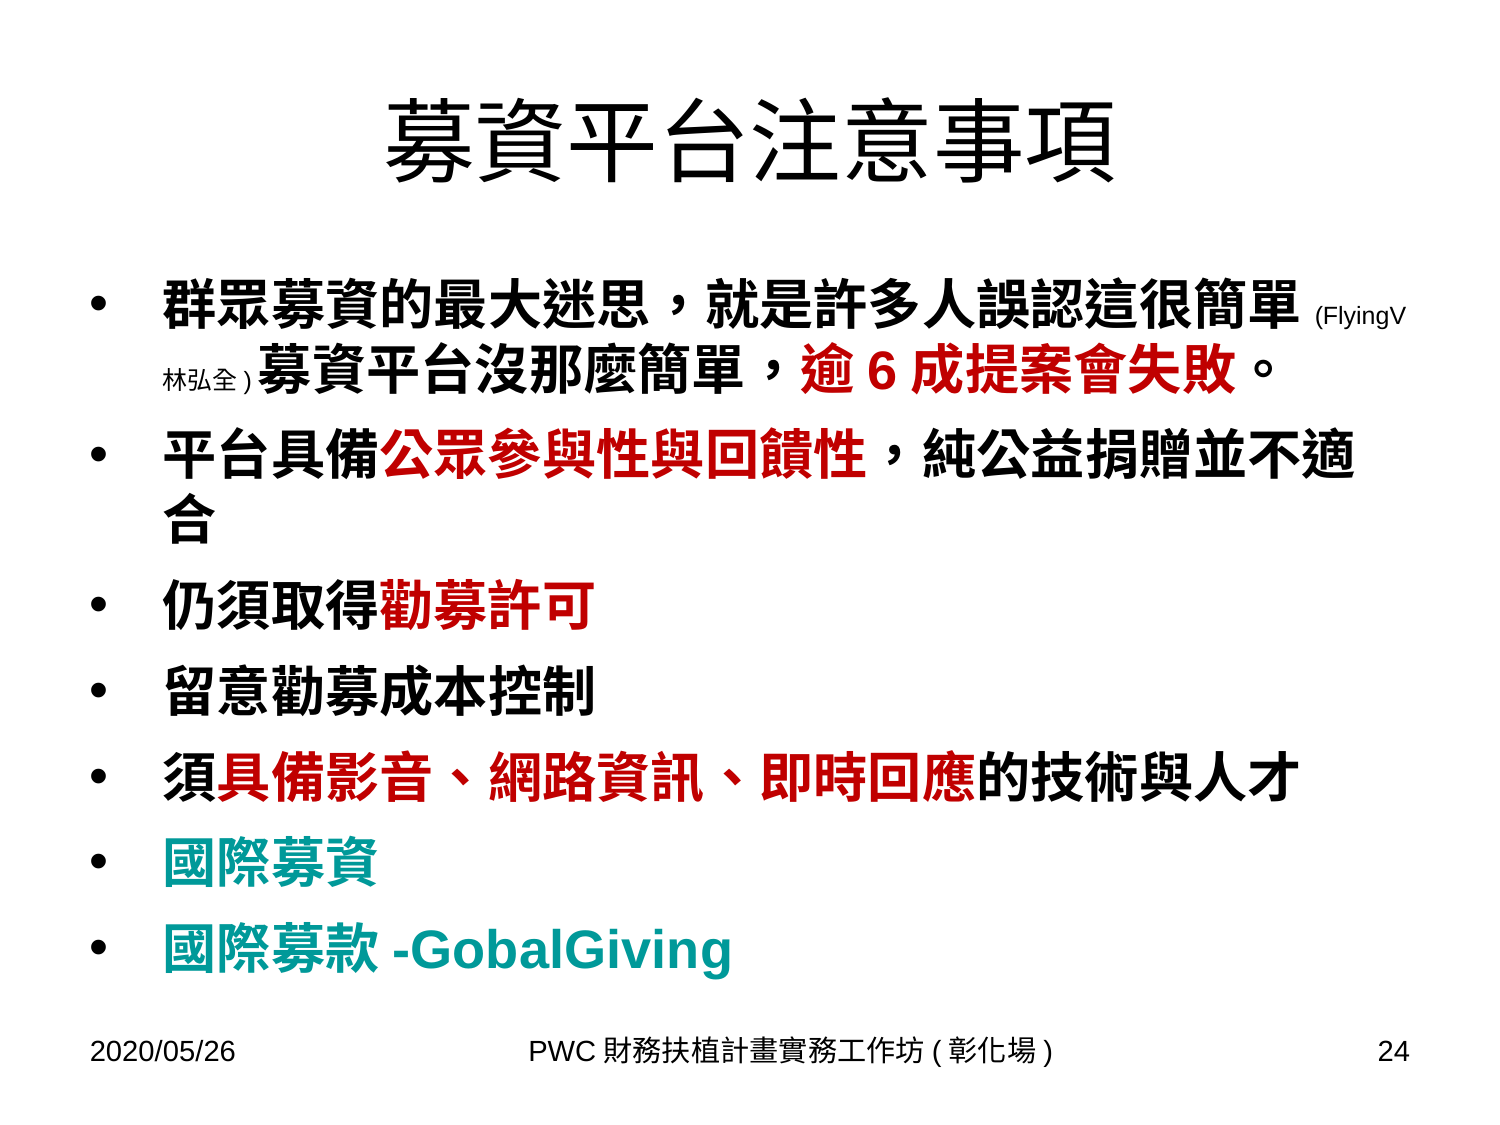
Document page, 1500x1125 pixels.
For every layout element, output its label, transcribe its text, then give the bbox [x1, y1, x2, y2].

text_box 群眾募資的最大迷思，就是許多人誤認這很簡單(FlyingV林弘全)募資平台沒那麼簡單，逾6成提案會失敗。 平台具備公眾參與性與回饋性，純公益捐贈並不適合 仍須取得勸募許可 留意勸募成本控制 須具備影音、網路資訊、即時回應的技術與人才 國際募資 國際募款-GobalGiving [75, 262, 1426, 1005]
text_box 2020/05/26 [74, 1024, 426, 1103]
text_box PWC財務扶植計畫實務工作坊(彰化場) [512, 1024, 1111, 1103]
text_box 募資平台注意事項 [75, 45, 1426, 233]
text_box <編號> [1111, 1024, 1426, 1103]
